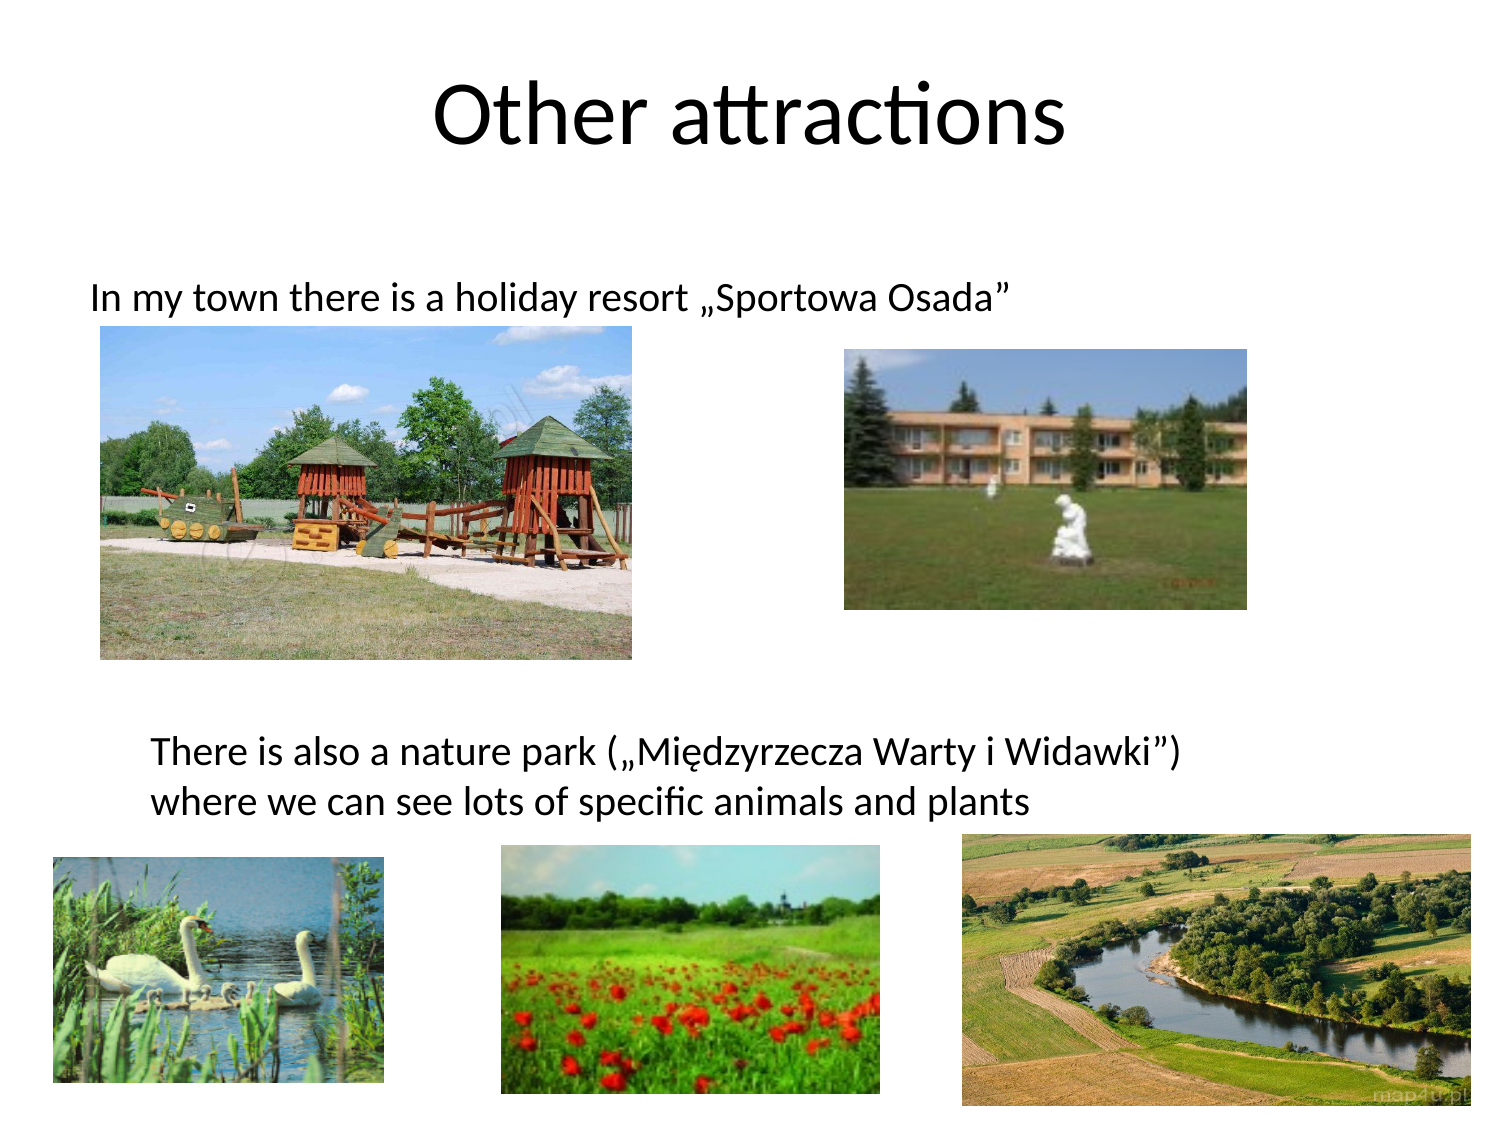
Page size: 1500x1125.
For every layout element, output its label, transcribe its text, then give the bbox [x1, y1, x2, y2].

list In my town there is a holiday resort „Sportowa Osada” [75, 262, 1425, 1005]
picture [844, 349, 1247, 610]
picture [501, 845, 880, 1094]
picture [53, 857, 384, 1083]
text_box There is also a nature park („Międzyrzecza Warty i Widawki”) where we can see lots of specific animals and plants [135, 715, 1270, 831]
title Other attractions [75, 45, 1425, 233]
picture [100, 326, 632, 660]
picture [962, 834, 1471, 1106]
